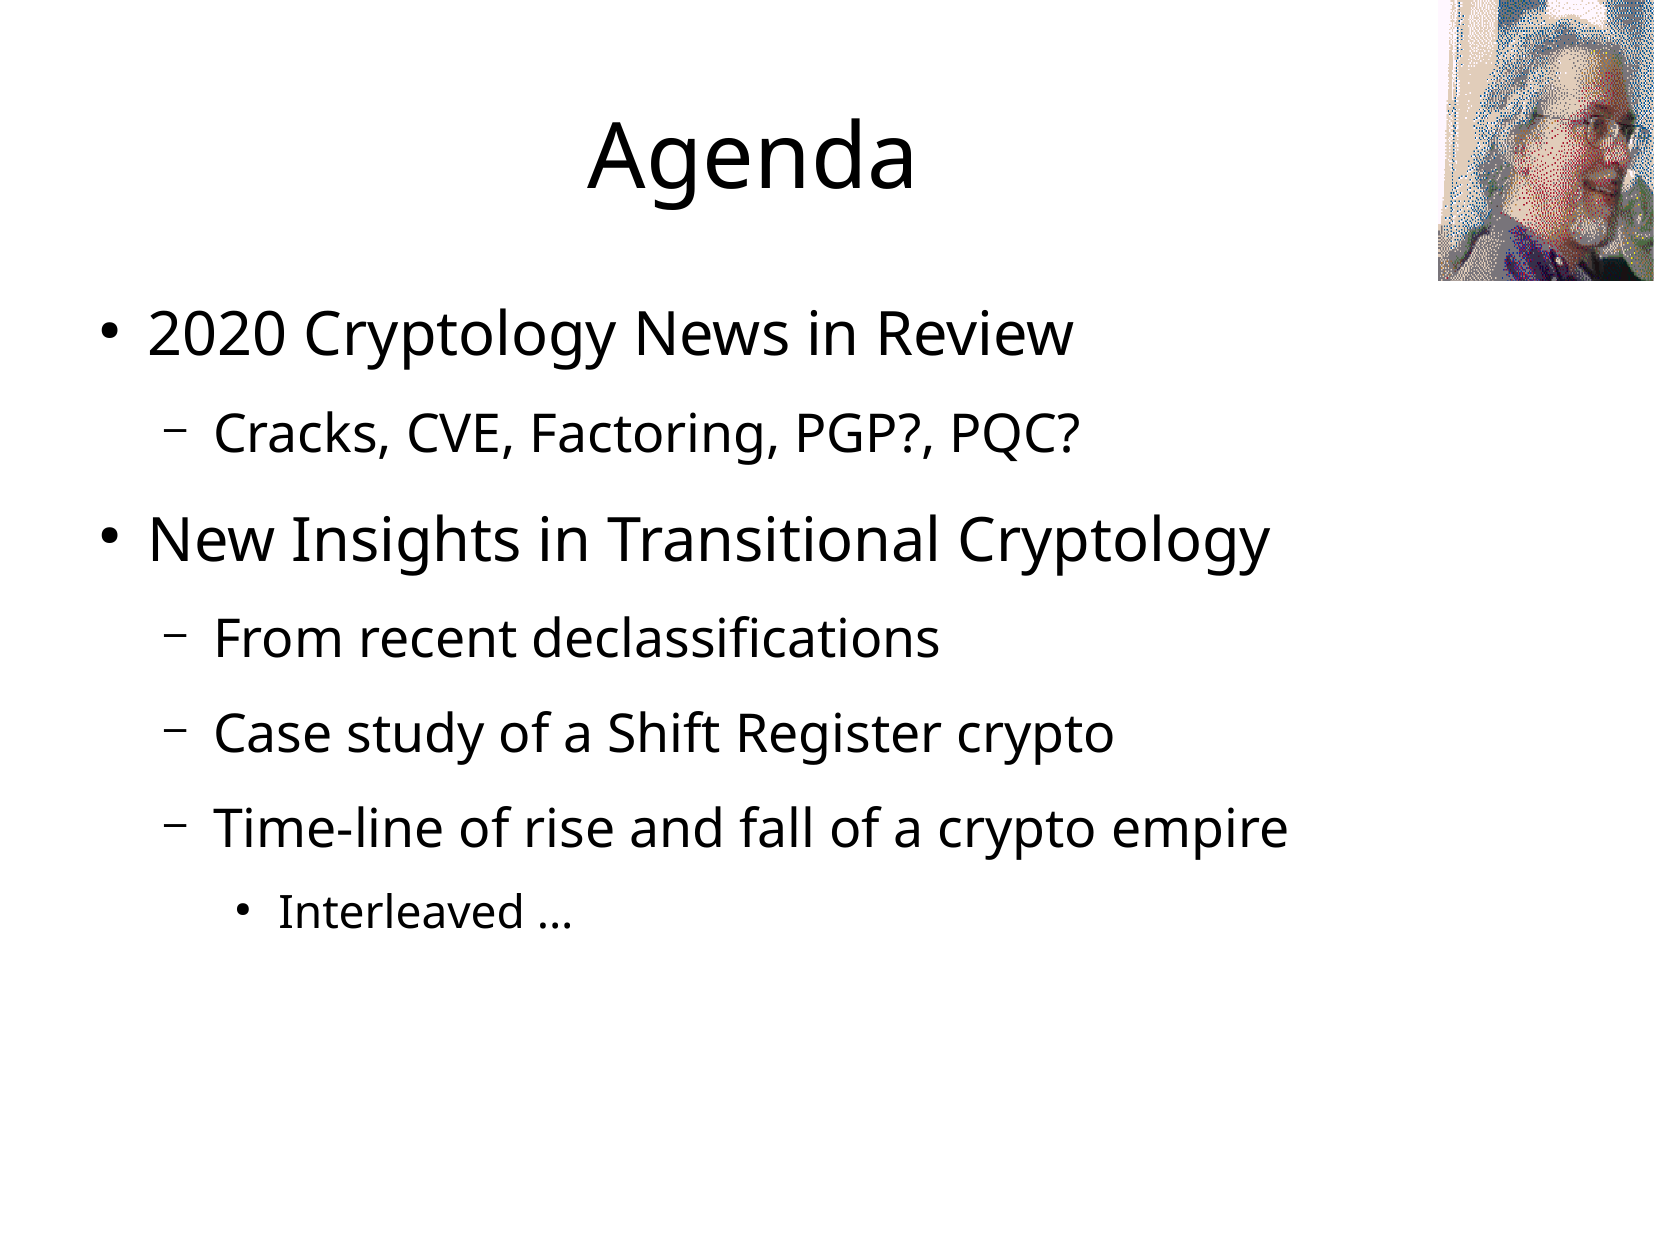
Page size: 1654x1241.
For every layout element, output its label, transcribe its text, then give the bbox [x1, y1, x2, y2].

title Agenda [82, 49, 1426, 257]
picture [1438, 0, 1654, 281]
list 2020 Cryptology News in Review Cracks, CVE, Factoring, PGP?, PQC? New Insights in Transitional Cryptology From recent declassifications Case study of a Shift Register crypto Time-line of rise and fall of a crypto empire Interleaved ... [82, 290, 1571, 1010]
